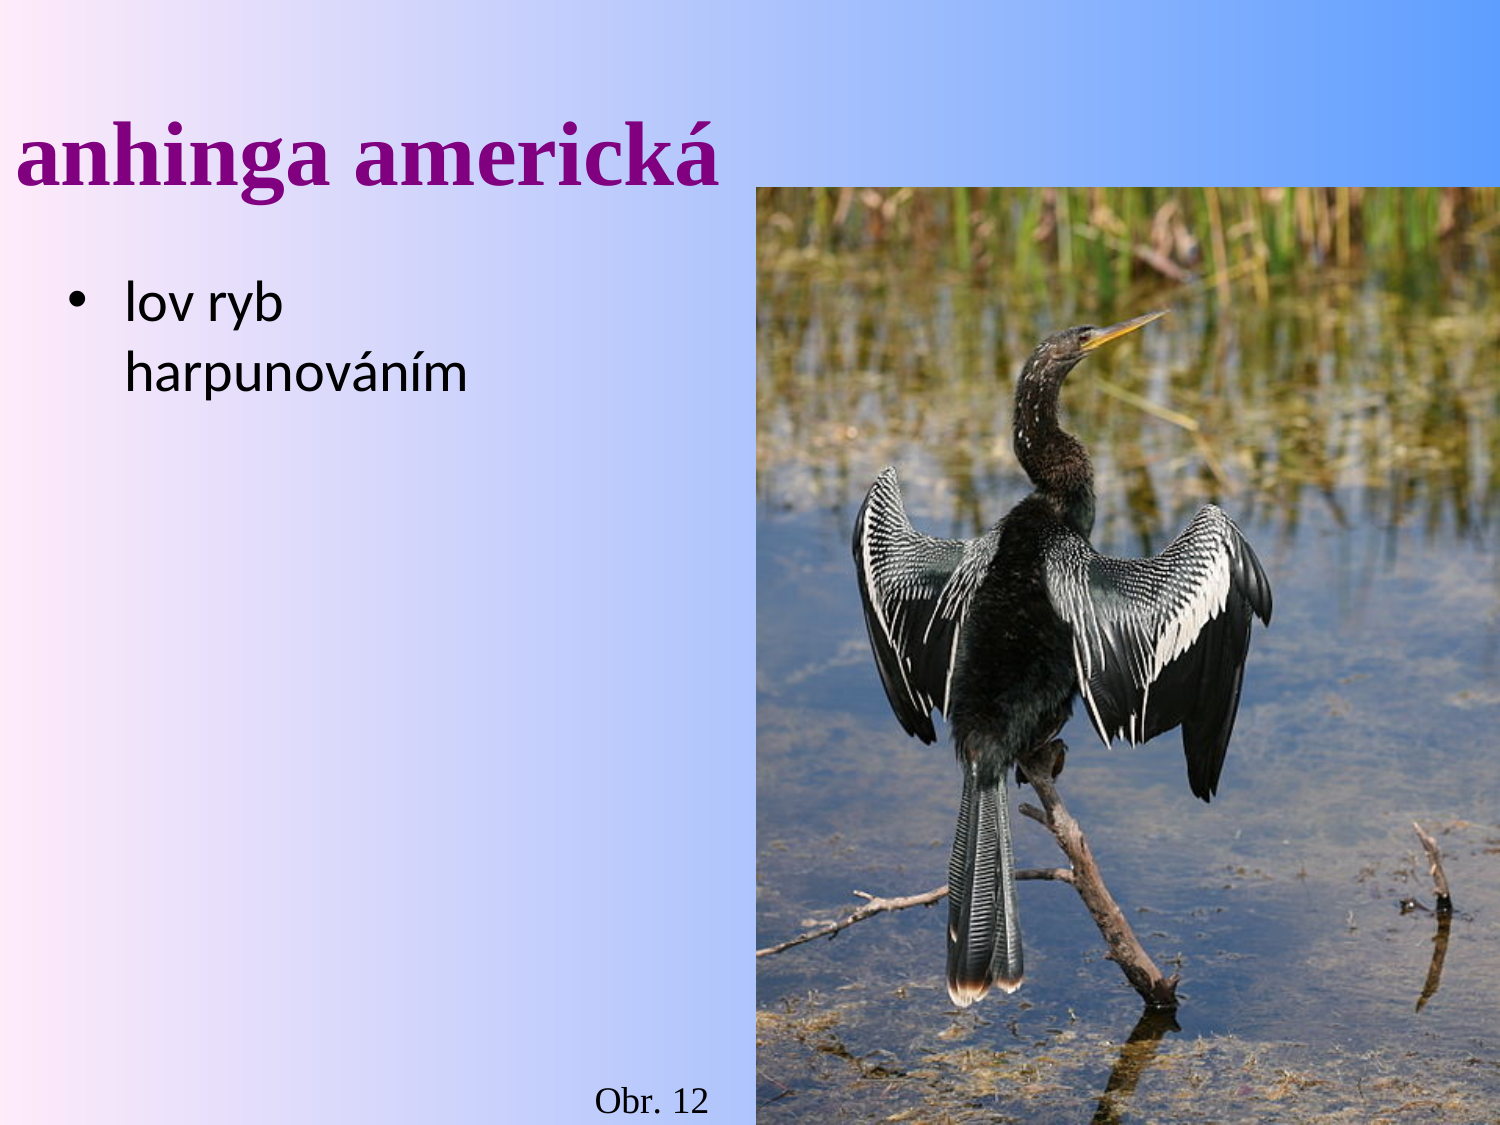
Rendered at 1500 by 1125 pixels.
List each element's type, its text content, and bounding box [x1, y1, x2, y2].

text_box lov ryb harpunováním [53, 255, 633, 426]
title anhinga americká [0, 54, 1351, 243]
text_box Obr. 12 [560, 1068, 750, 1125]
picture [756, 187, 1500, 1125]
